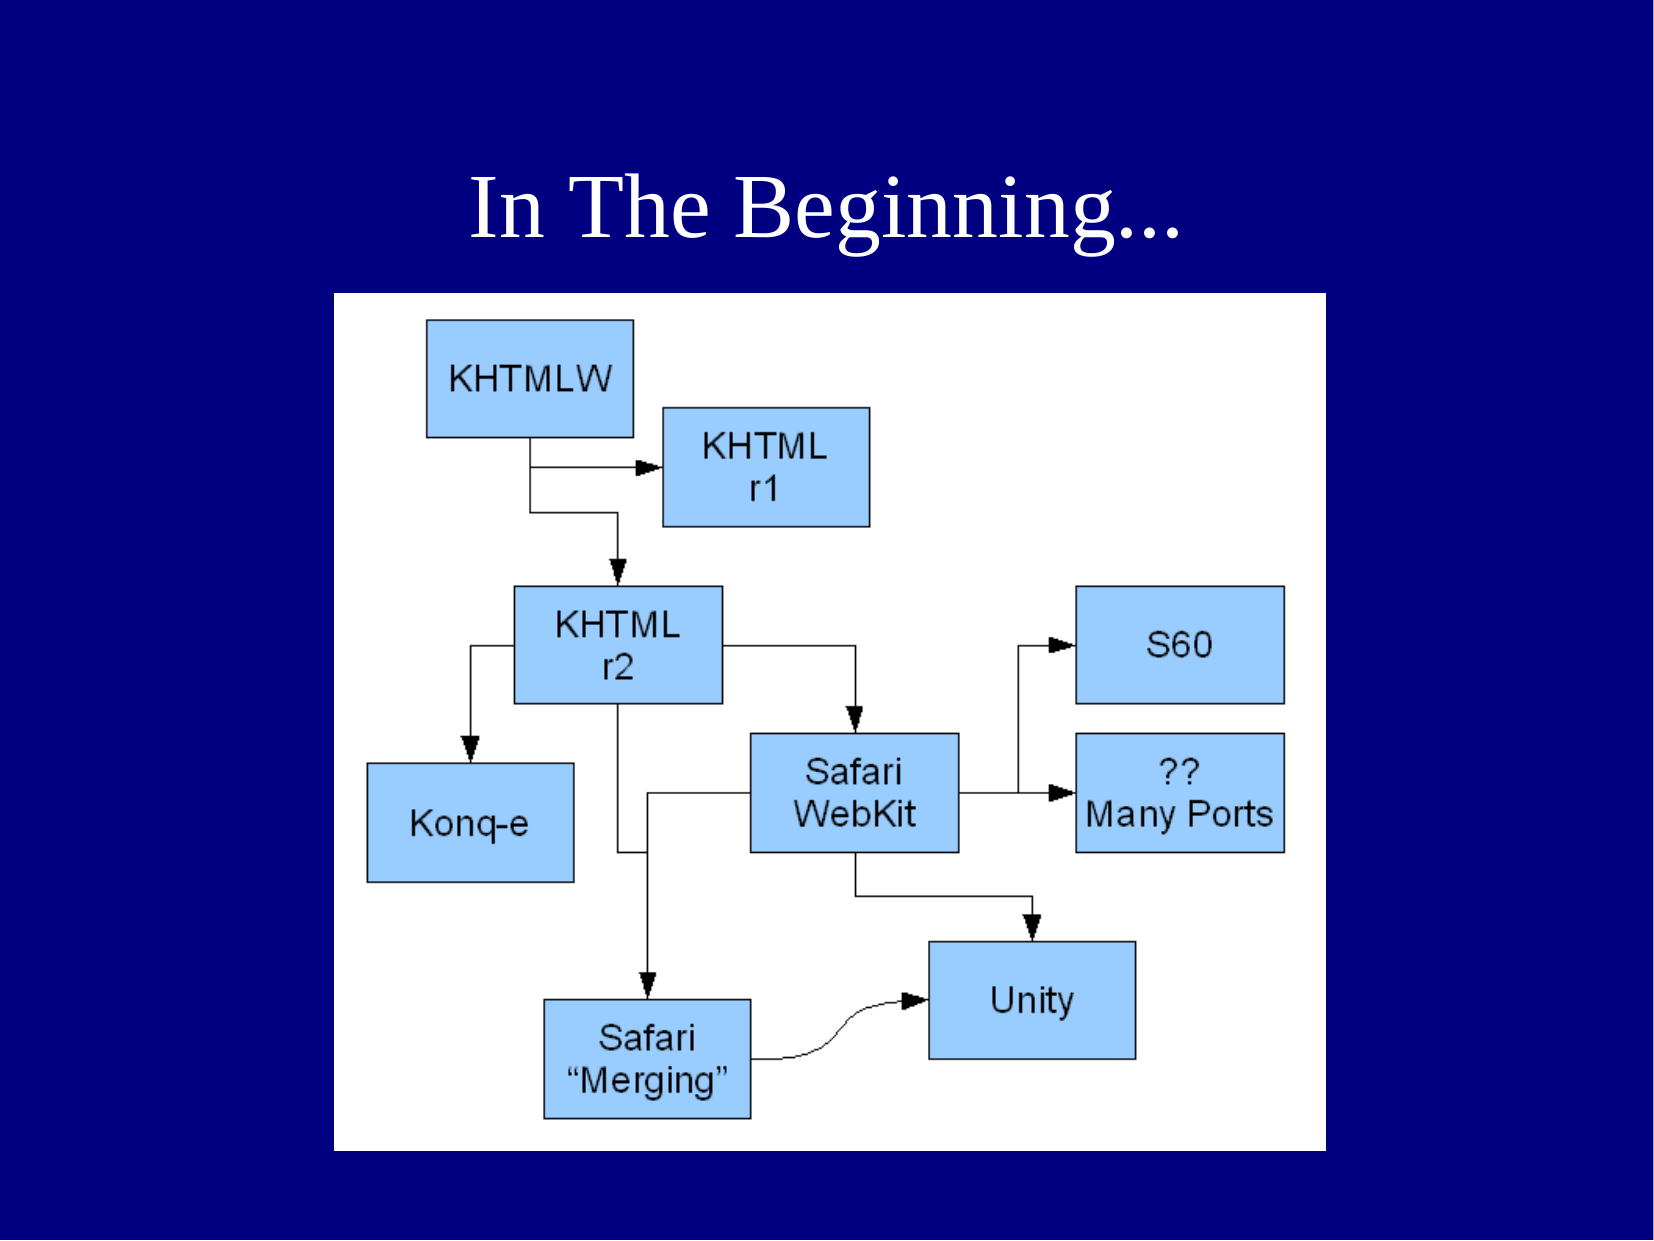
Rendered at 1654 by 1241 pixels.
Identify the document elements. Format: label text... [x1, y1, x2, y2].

title In The Beginning... [121, 102, 1534, 311]
picture [334, 293, 1326, 1151]
